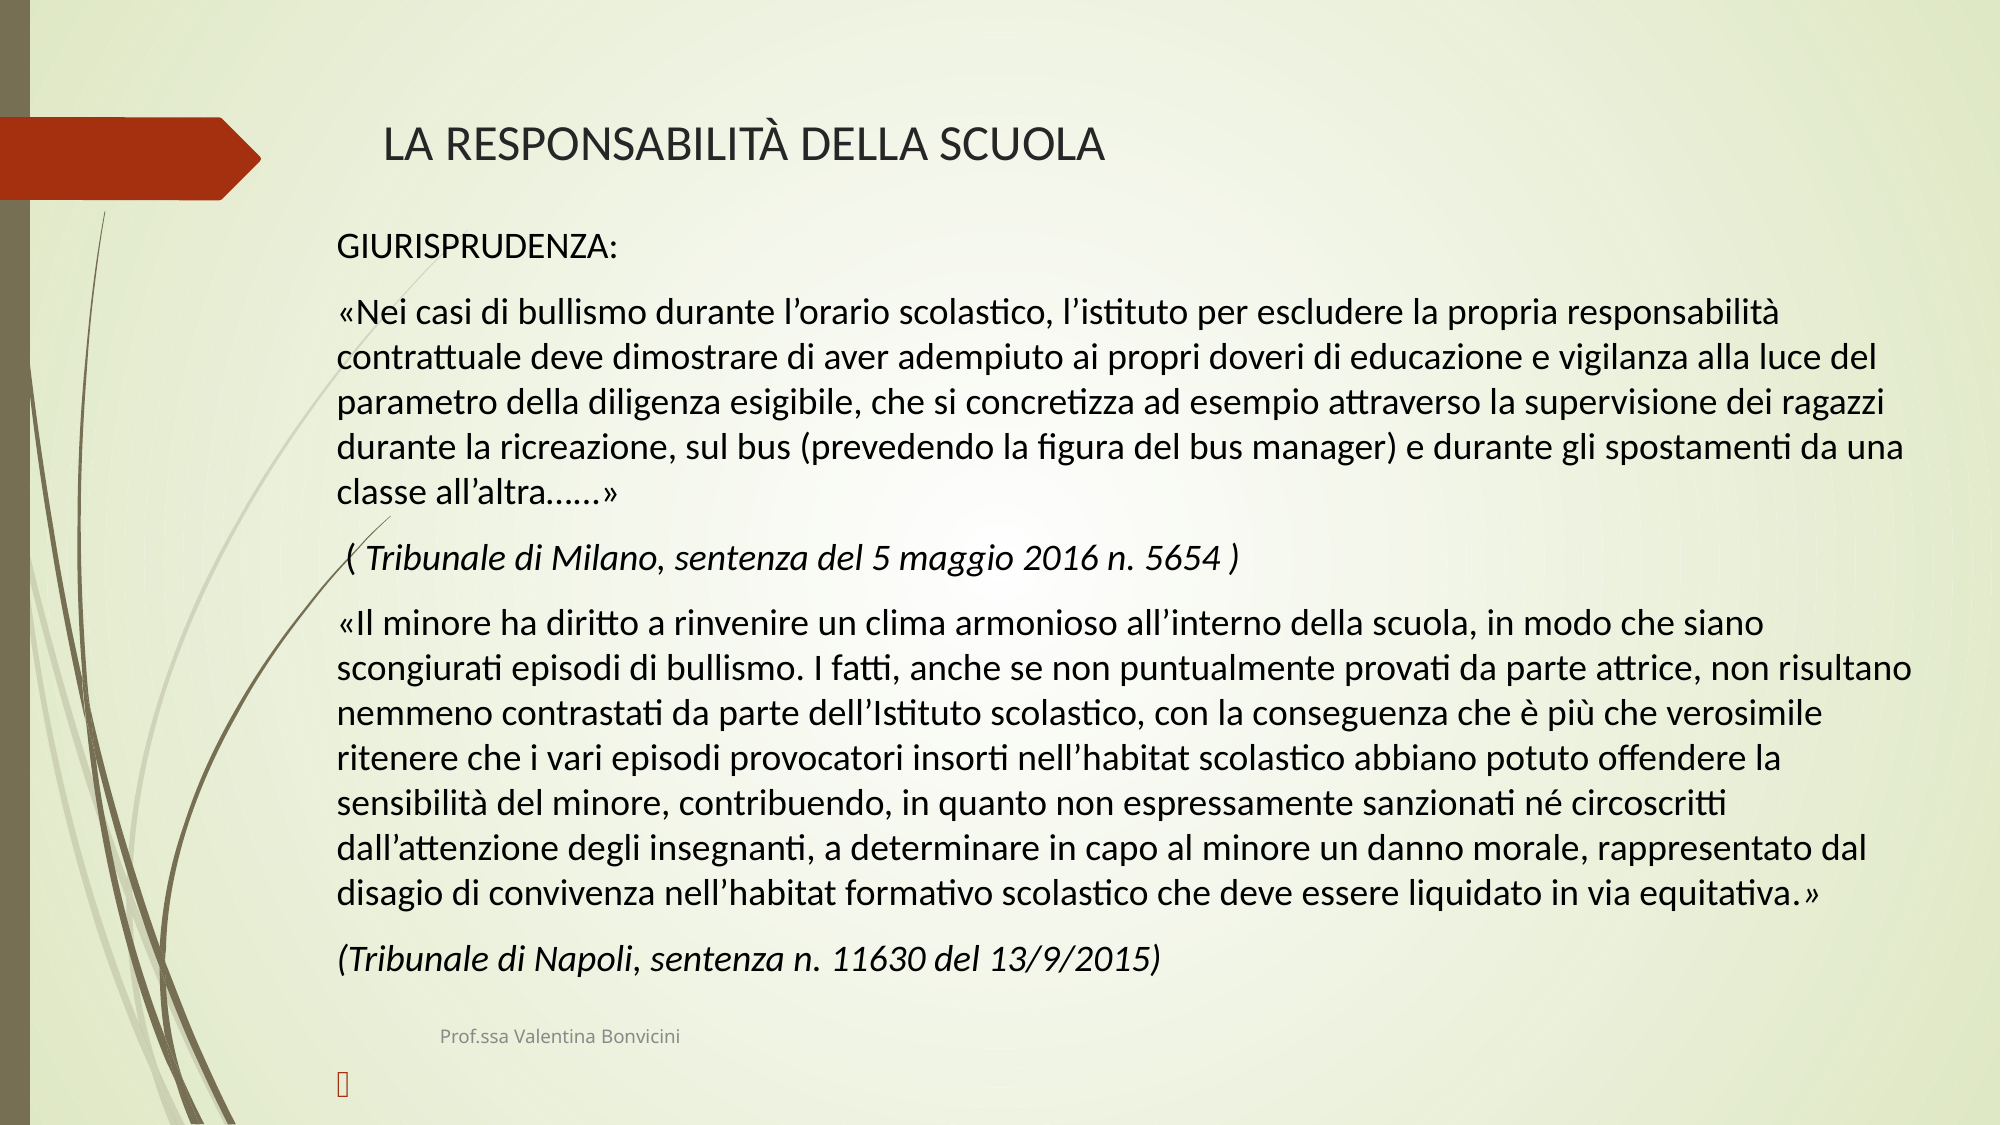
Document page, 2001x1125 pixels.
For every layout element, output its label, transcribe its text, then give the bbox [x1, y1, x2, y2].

title LA RESPONSABILITÀ DELLA SCUOLA [368, 102, 1888, 179]
text_box Prof.ssa Valentina Bonvicini [424, 1006, 1675, 1067]
list GIURISPRUDENZA: «Nei casi di bullismo durante l’orario scolastico, l’istituto per escludere la propria responsabilità contrattuale deve dimostrare di aver adempiuto ai propri doveri di educazione e vigilanza alla luce del parametro della diligenza esigibile, che si concretizza ad esempio attraverso la supervisione dei ragazzi durante la ricreazione, sul bus (prevedendo la figura del bus manager) e durante gli spostamenti da una classe all’altra…...» ( Tribunale di Milano, sentenza del 5 maggio 2016 n. 5654 ) «Il minore ha diritto a rinvenire un clima armonioso all’interno della scuola, in modo che siano scongiurati episodi di bullismo. I fatti, anche se non puntualmente provati da parte attrice, non risultano nemmeno contrastati da parte dell’Istituto scolastico, con la conseguenza che è più che verosimile ritenere che i vari episodi provocatori insorti nell’habitat scolastico abbiano potuto offendere la sensibilità del minore, contribuendo, in quanto non espressamente sanzionati né circoscritti dall’attenzione degli insegnanti, a determinare in capo al minore un danno morale, rappresentato dal disagio di convivenza nell’habitat formativo scolastico che deve essere liquidato in via equitativa.» (Tribunale di Napoli, sentenza n. 11630 del 13/9/2015) [321, 213, 1945, 1094]
